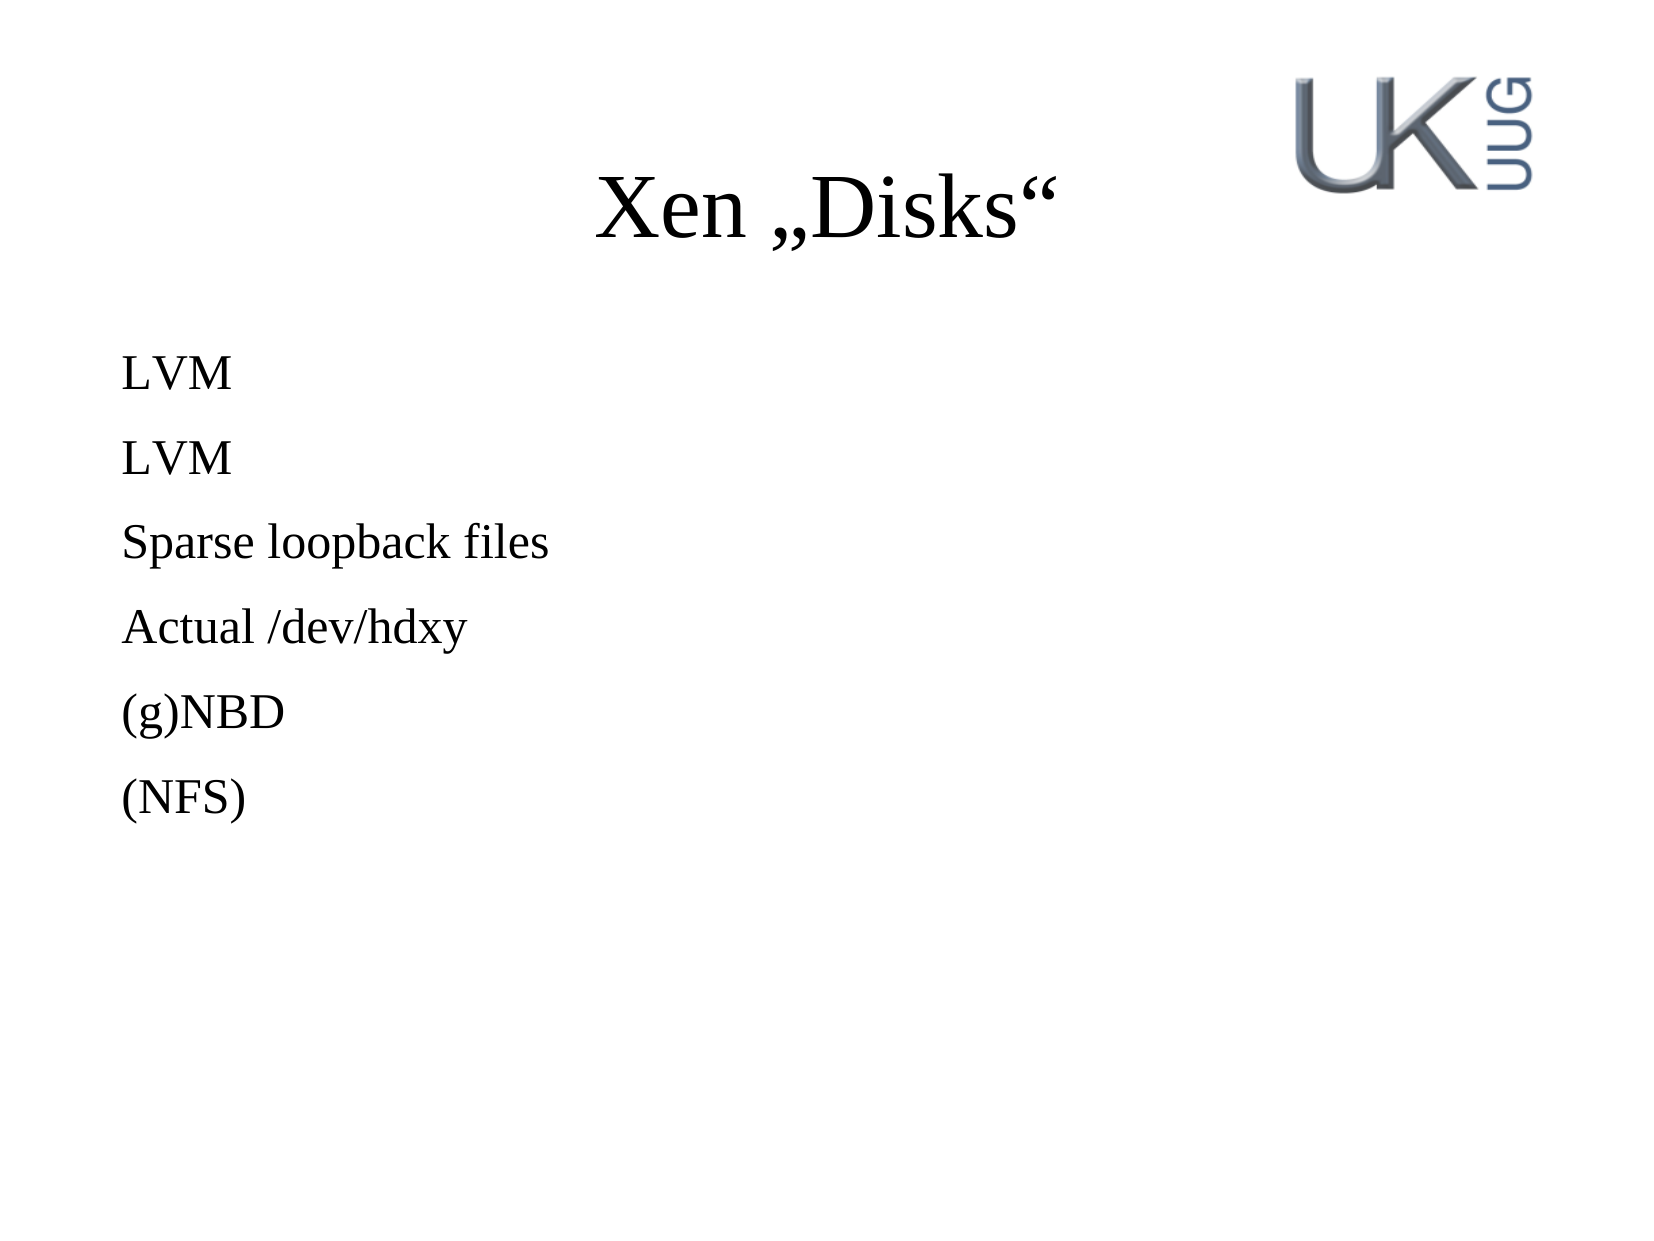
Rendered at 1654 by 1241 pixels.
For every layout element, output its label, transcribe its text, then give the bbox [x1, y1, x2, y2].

picture [1289, 74, 1538, 196]
title Xen „Disks“ [121, 102, 1534, 311]
list LVM LVM Sparse loopback files Actual /dev/hdxy (g)NBD (NFS) [121, 344, 1534, 1127]
